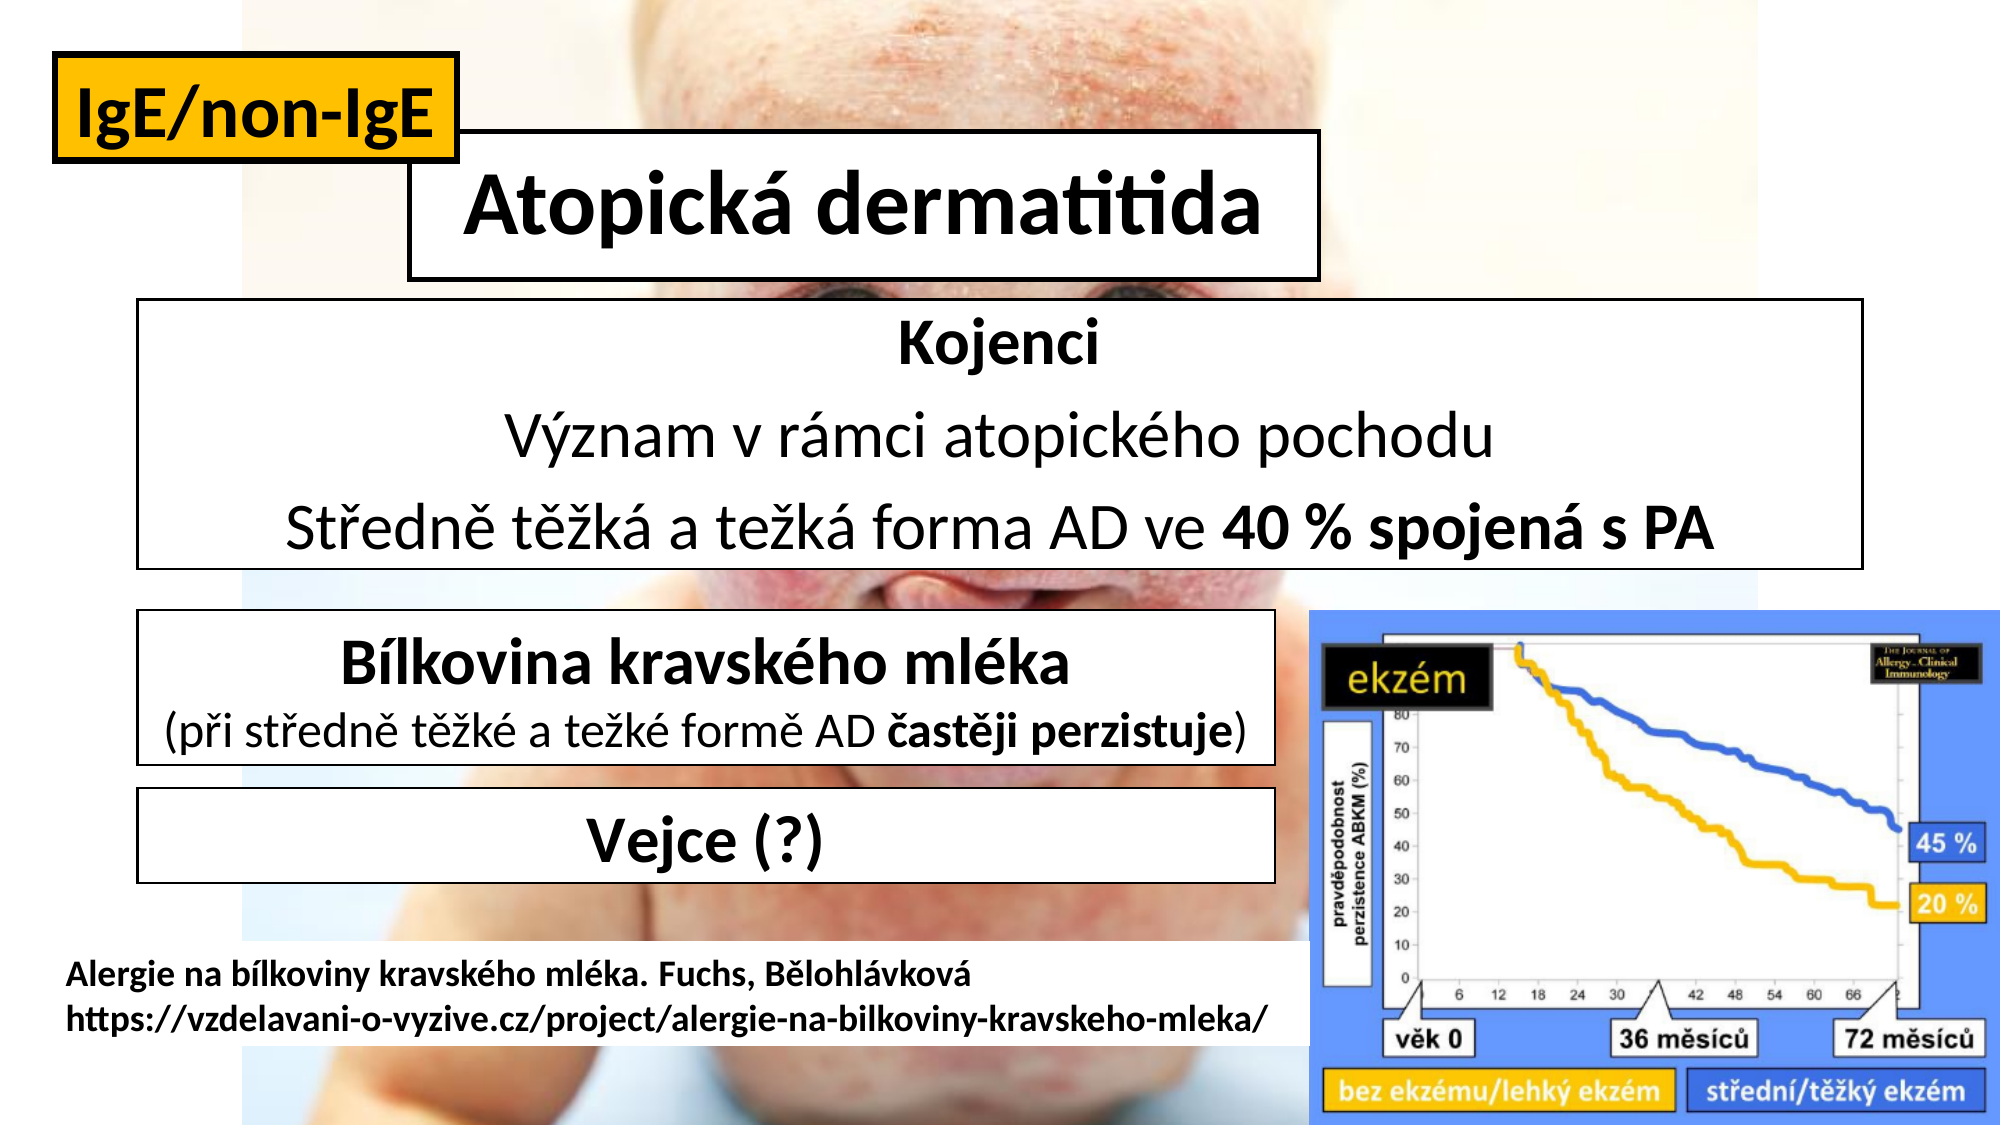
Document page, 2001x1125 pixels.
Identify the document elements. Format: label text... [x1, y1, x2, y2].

text_box Kojenci Význam v rámci atopického pochodu Středně těžká a težká forma AD ve 40 % spojená s PA [137, 299, 1863, 569]
text_box Alergie na bílkoviny kravského mléka. Fuchs, Bělohlávková https://vzdelavani-o-vyzive.cz/project/alergie-na-bilkoviny-kravskeho-mleka/ [51, 941, 1310, 1046]
picture [242, 0, 1758, 298]
text_box Atopická dermatitida [409, 131, 1319, 280]
text_box IgE/non-IgE [55, 54, 457, 161]
text_box Bílkovina kravského mléka (při středně těžké a težké formě AD častěji perzistuje) [137, 610, 1275, 765]
text_box Vejce (?) [137, 788, 1275, 883]
picture [242, 570, 2000, 1125]
